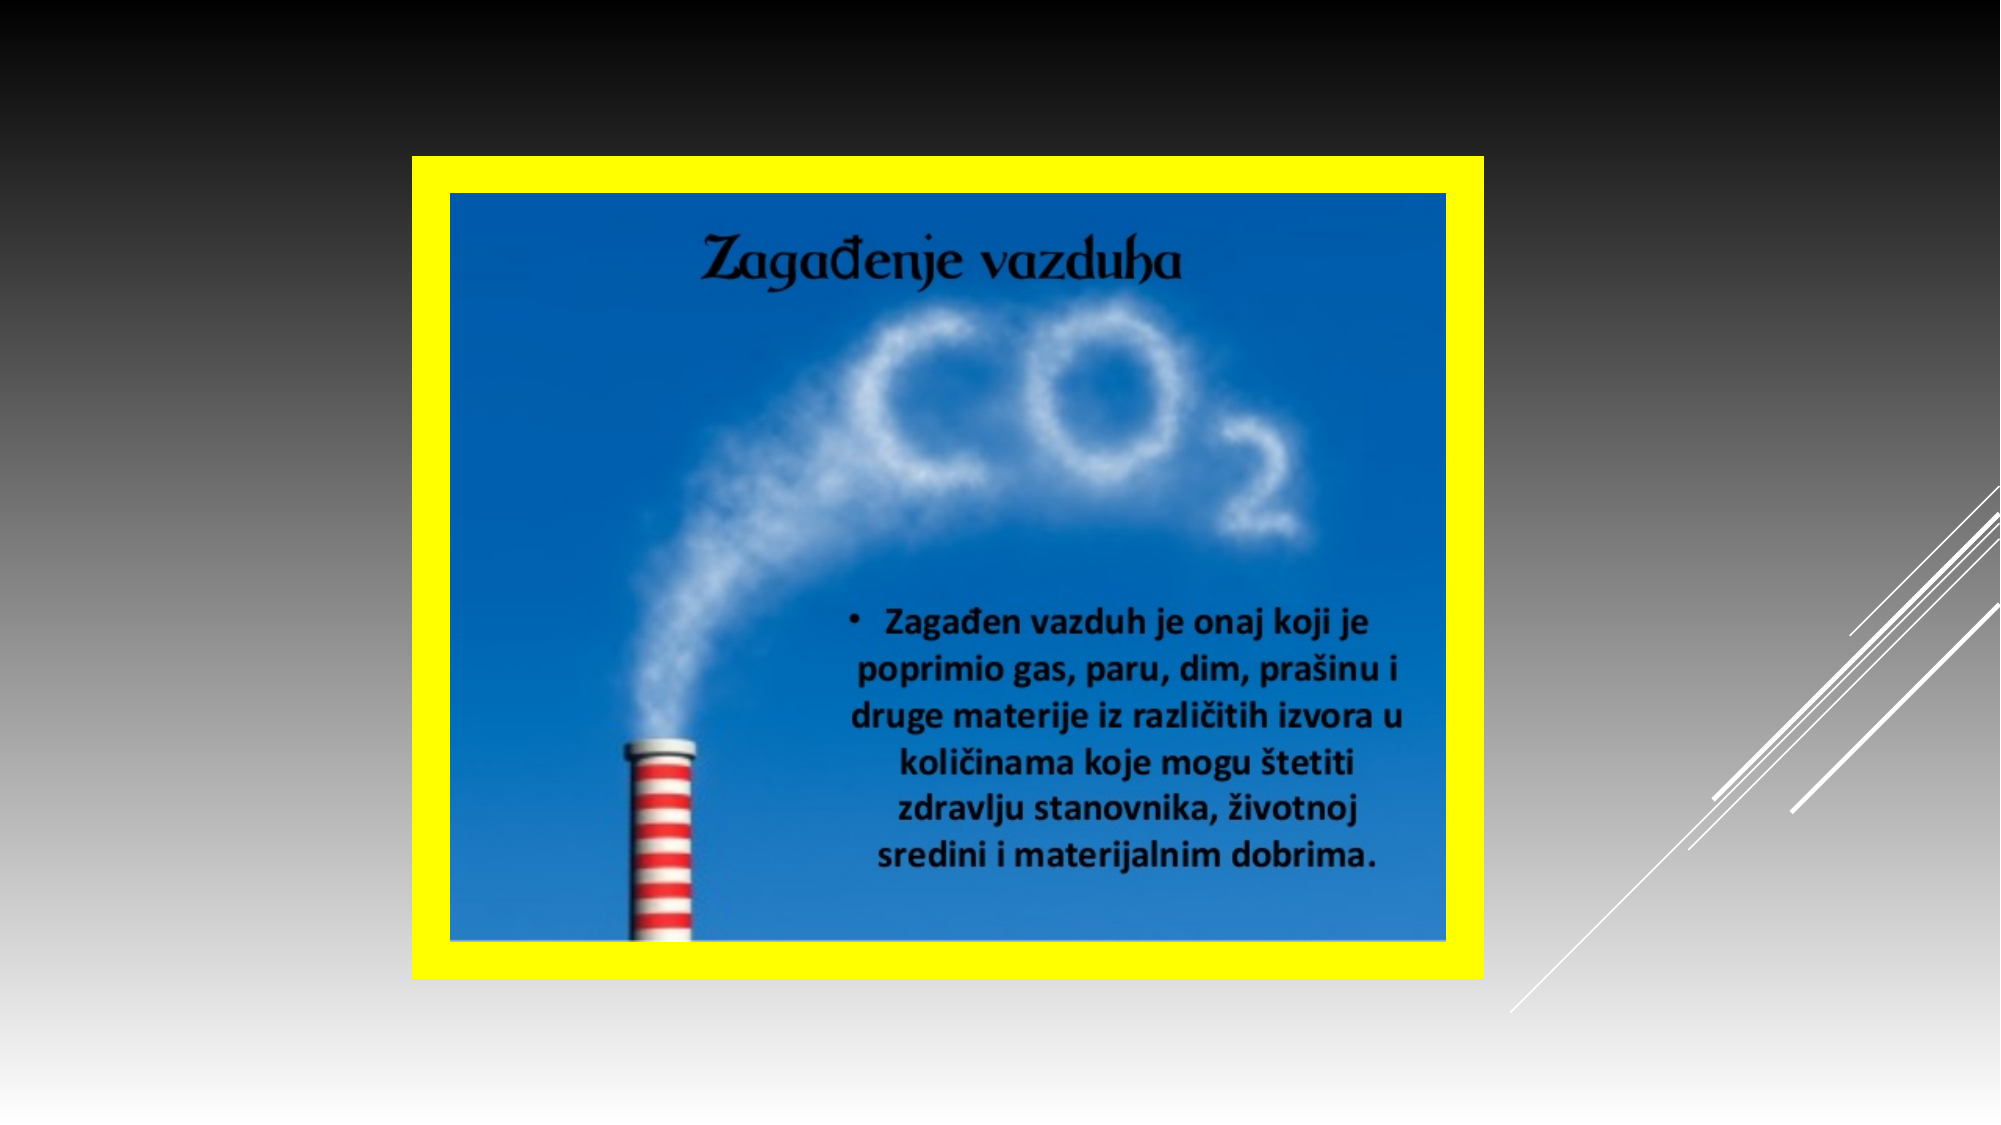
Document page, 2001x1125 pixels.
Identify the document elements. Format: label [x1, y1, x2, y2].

picture [449, 193, 1447, 942]
